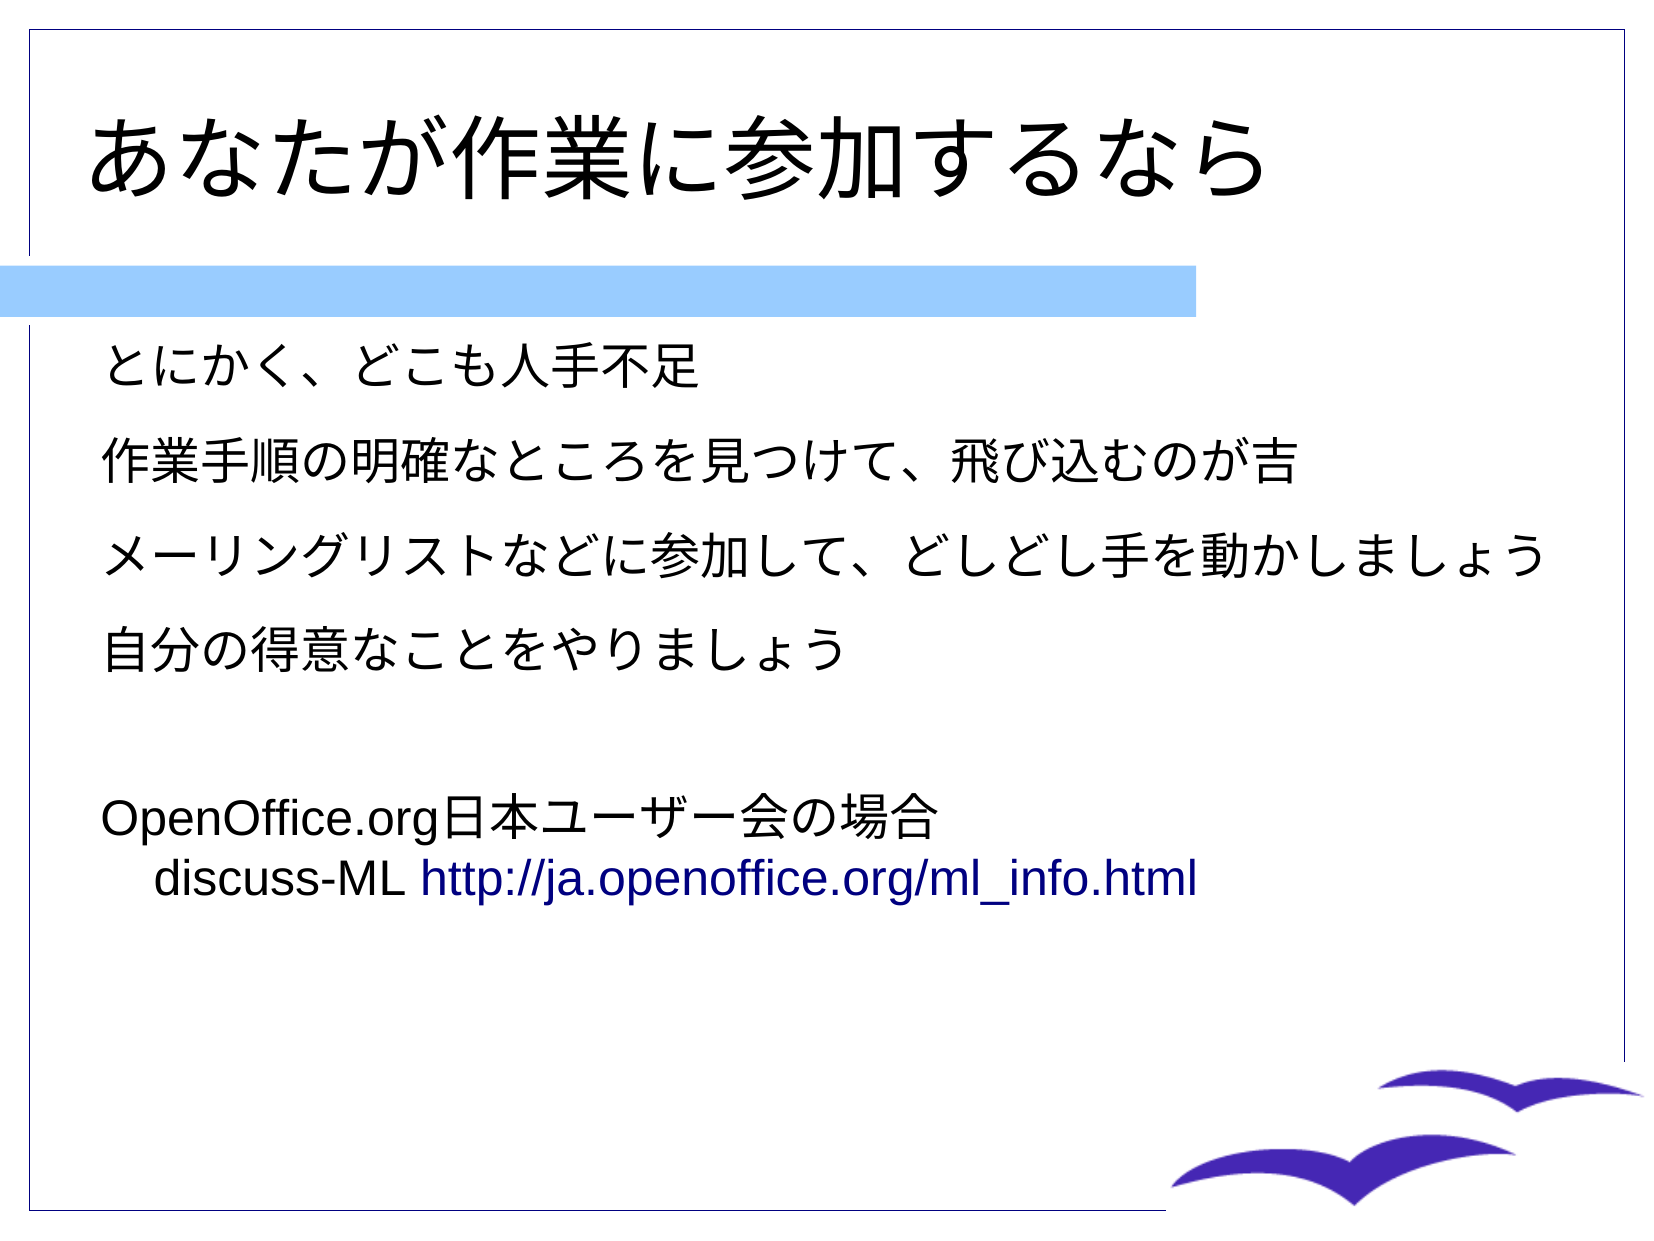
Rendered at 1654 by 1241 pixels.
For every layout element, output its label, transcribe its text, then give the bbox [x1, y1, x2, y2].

picture [1166, 1062, 1654, 1211]
title あなたが作業に参加するなら [82, 49, 1571, 257]
list とにかく、どこも人手不足 作業手順の明確なところを見つけて、飛び込むのが吉 メーリングリストなどに参加して、どしどし手を動かしましょう 自分の得意なことをやりましょう OpenOffice.org日本ユーザー会の場合 discuss-ML http://ja.openoffice.org/ml_info.html [82, 326, 1571, 1109]
